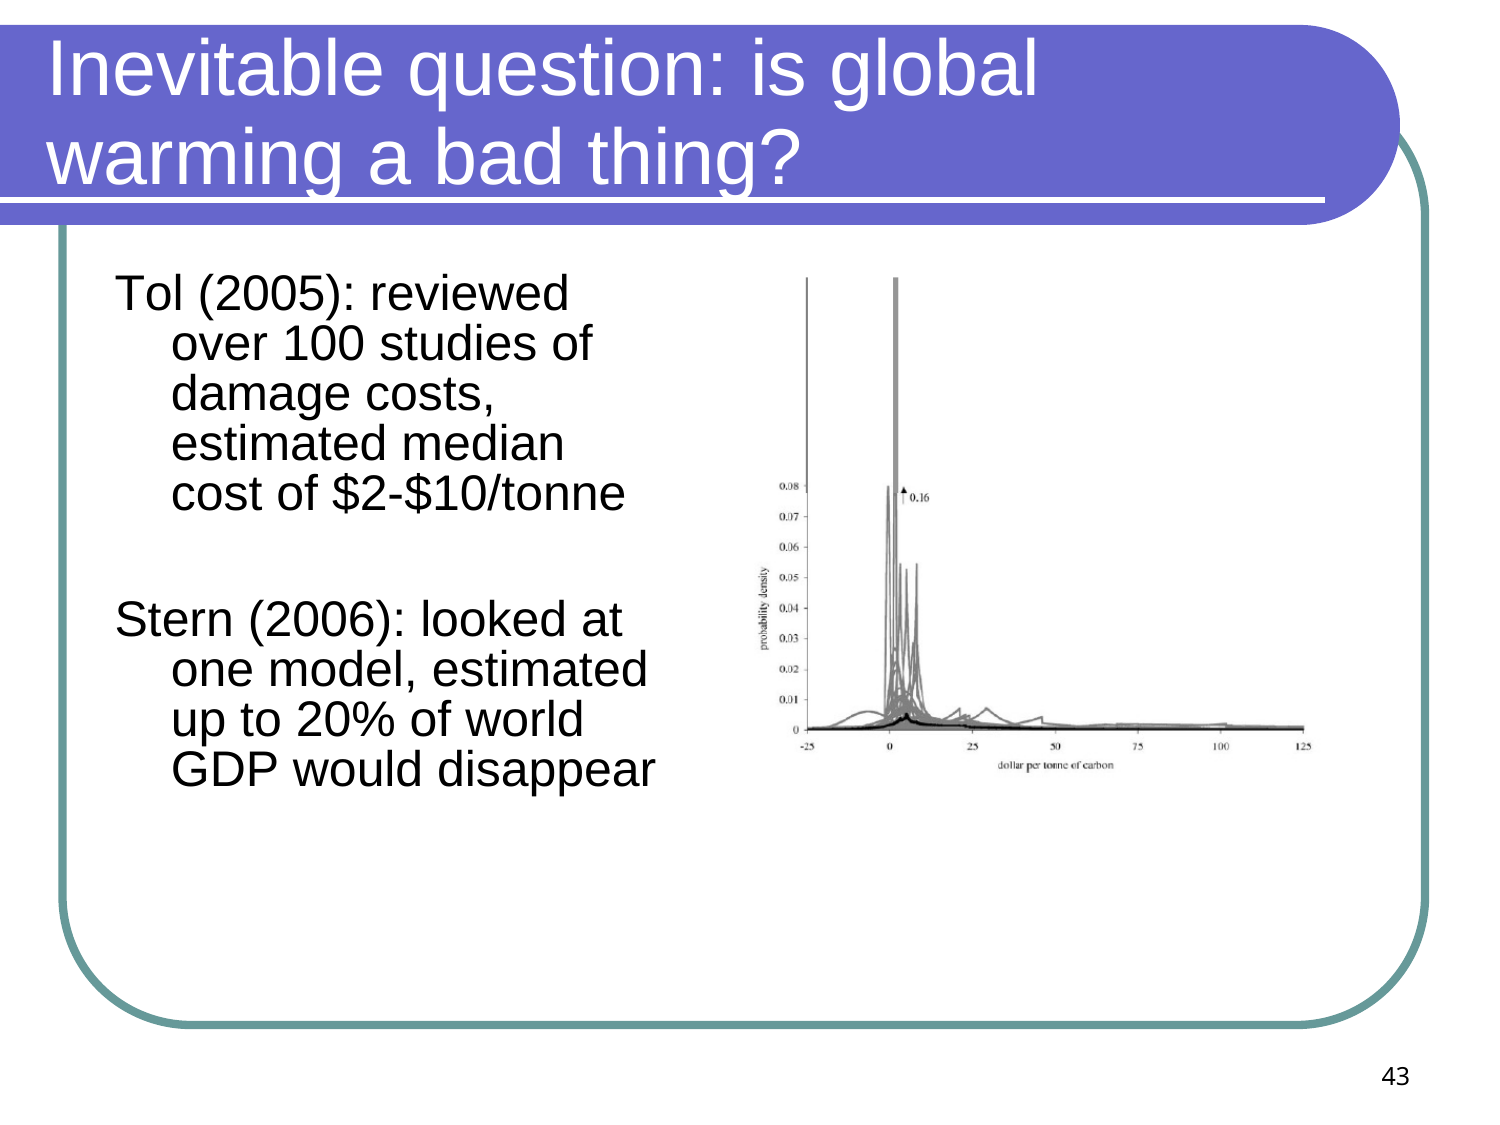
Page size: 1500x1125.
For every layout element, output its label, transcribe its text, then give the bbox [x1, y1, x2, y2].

title Inevitable question: is global warming a bad thing? [31, 9, 1347, 216]
list Tol (2005): reviewed over 100 studies of damage costs, estimated median cost of $2-$10/tonne Stern (2006): looked at one model, estimated up to 20% of world GDP would disappear [99, 262, 675, 988]
picture [725, 249, 1351, 796]
